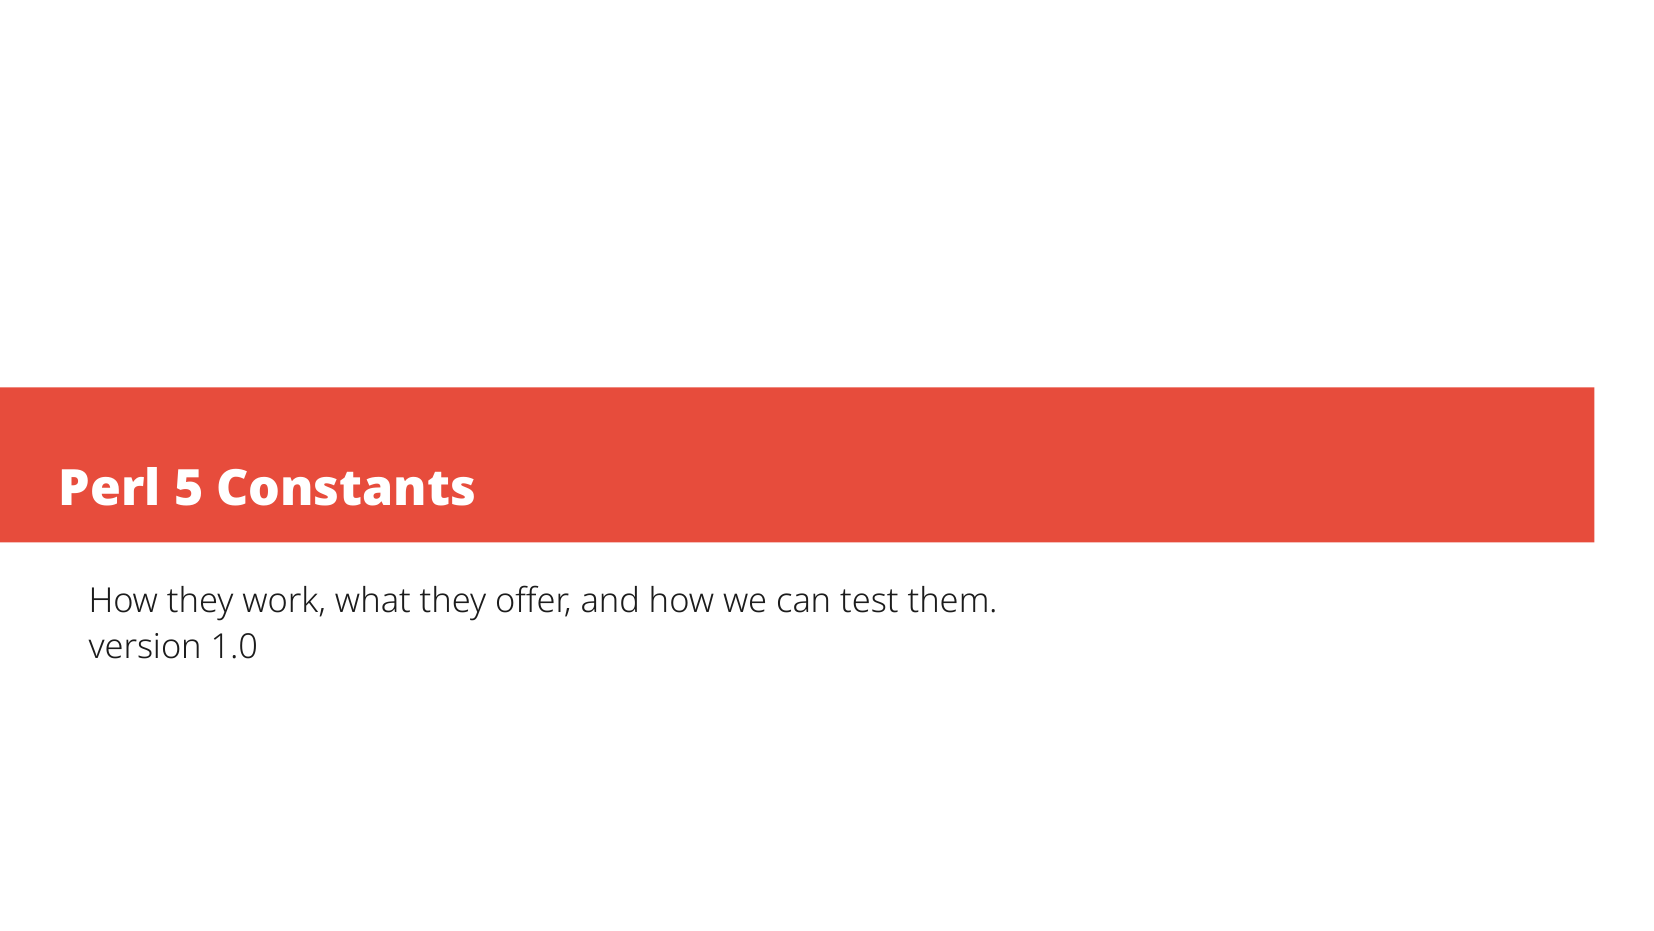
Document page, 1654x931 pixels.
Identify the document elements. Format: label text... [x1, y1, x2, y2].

subtitle How they work, what they offer, and how we can test them. version 1.0 [88, 575, 1595, 886]
title Perl 5 Constants [59, 409, 1595, 521]
